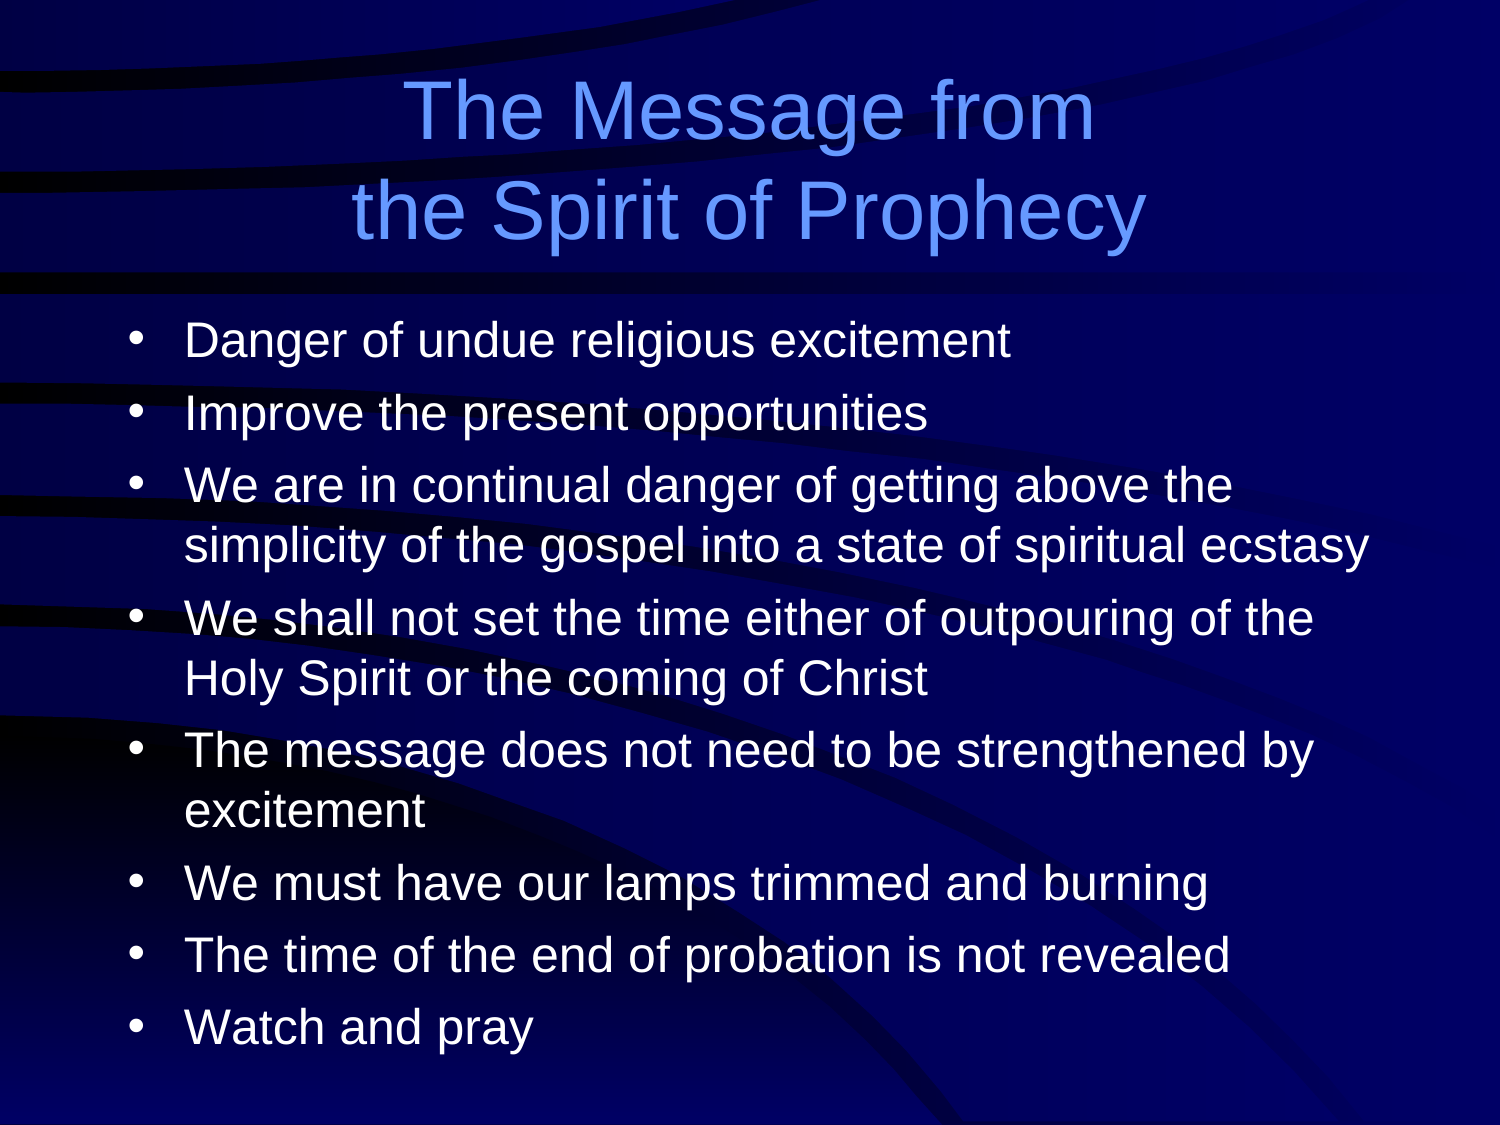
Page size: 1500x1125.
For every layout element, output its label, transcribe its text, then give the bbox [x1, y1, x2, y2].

list Danger of undue religious excitement Improve the present opportunities We are in continual danger of getting above the simplicity of the gospel into a state of spiritual ecstasy We shall not set the time either of outpouring of the Holy Spirit or the coming of Christ The message does not need to be strengthened by excitement We must have our lamps trimmed and burning The time of the end of probation is not revealed Watch and pray [113, 299, 1426, 1064]
title The Message from the Spirit of Prophecy [75, 62, 1426, 250]
